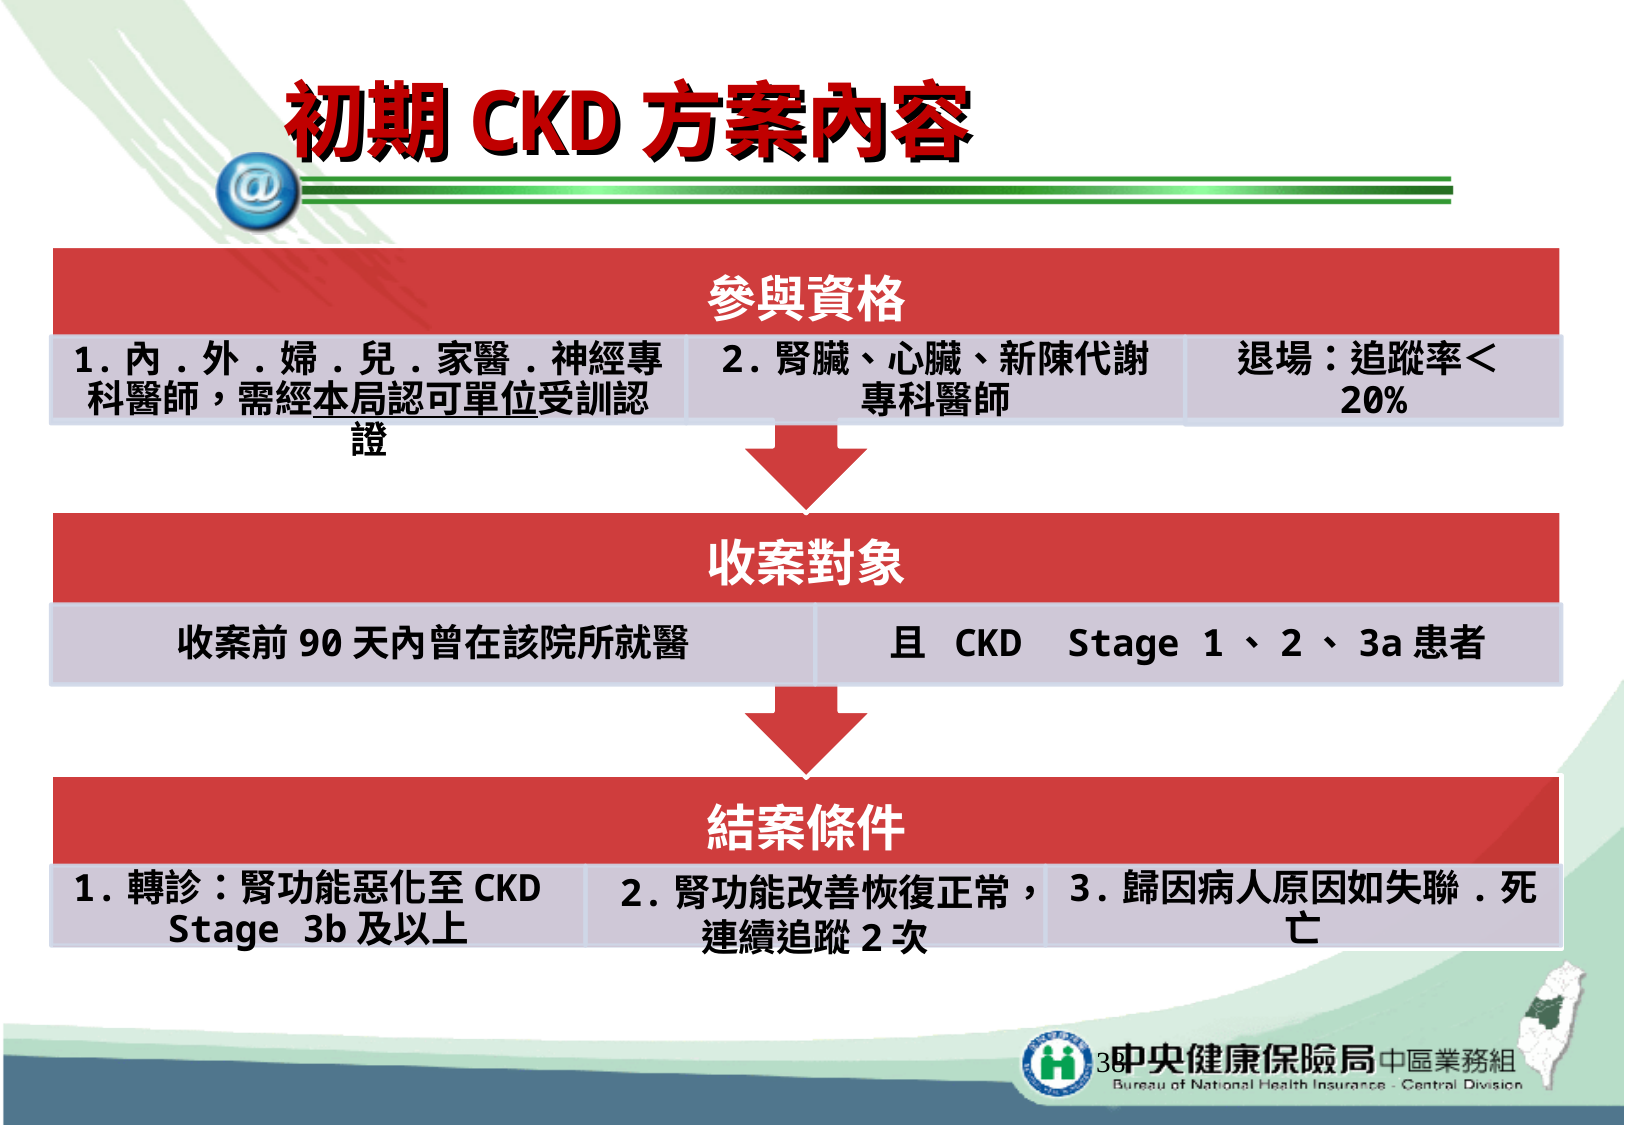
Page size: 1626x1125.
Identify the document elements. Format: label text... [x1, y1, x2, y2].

text_box 收案對象 [50, 510, 1562, 604]
text_box 退場：追蹤率＜20% [1185, 336, 1562, 425]
text_box [1081, 1023, 1596, 1099]
text_box 1.內.外.婦.兒.家醫.神經專科醫師，需經本局認可單位受訓認證 [50, 336, 686, 424]
text_box 結案條件 [881, 946, 907, 950]
text_box 參與資格 [739, 424, 873, 514]
title [162, 10, 1562, 198]
text_box 收案前90天內曾在該院所就醫 [50, 604, 815, 685]
text_box 收案對象 [739, 685, 873, 778]
text_box 2.腎功能改善恢復正常，連續追蹤2次 [585, 865, 1045, 946]
text_box 結案條件 [711, 946, 740, 950]
text_box 參與資格 [50, 246, 1562, 336]
text_box 結案條件 [50, 775, 1562, 950]
text_box 初期CKD方案內容 [267, 58, 1165, 176]
text_box 結案條件 [922, 946, 1562, 950]
text_box 且 CKD Stage 1、2、3a患者 [815, 604, 1562, 685]
text_box 1.轉診：腎功能惡化至CKD Stage 3b及以上 [51, 865, 585, 946]
text_box 2.腎臟、心臟、新陳代謝專科醫師 [686, 336, 1185, 424]
text_box 結案條件 [251, 946, 706, 950]
text_box 結案條件 [787, 946, 815, 950]
text_box 3.歸因病人原因如失聯.死亡 [1045, 865, 1562, 946]
